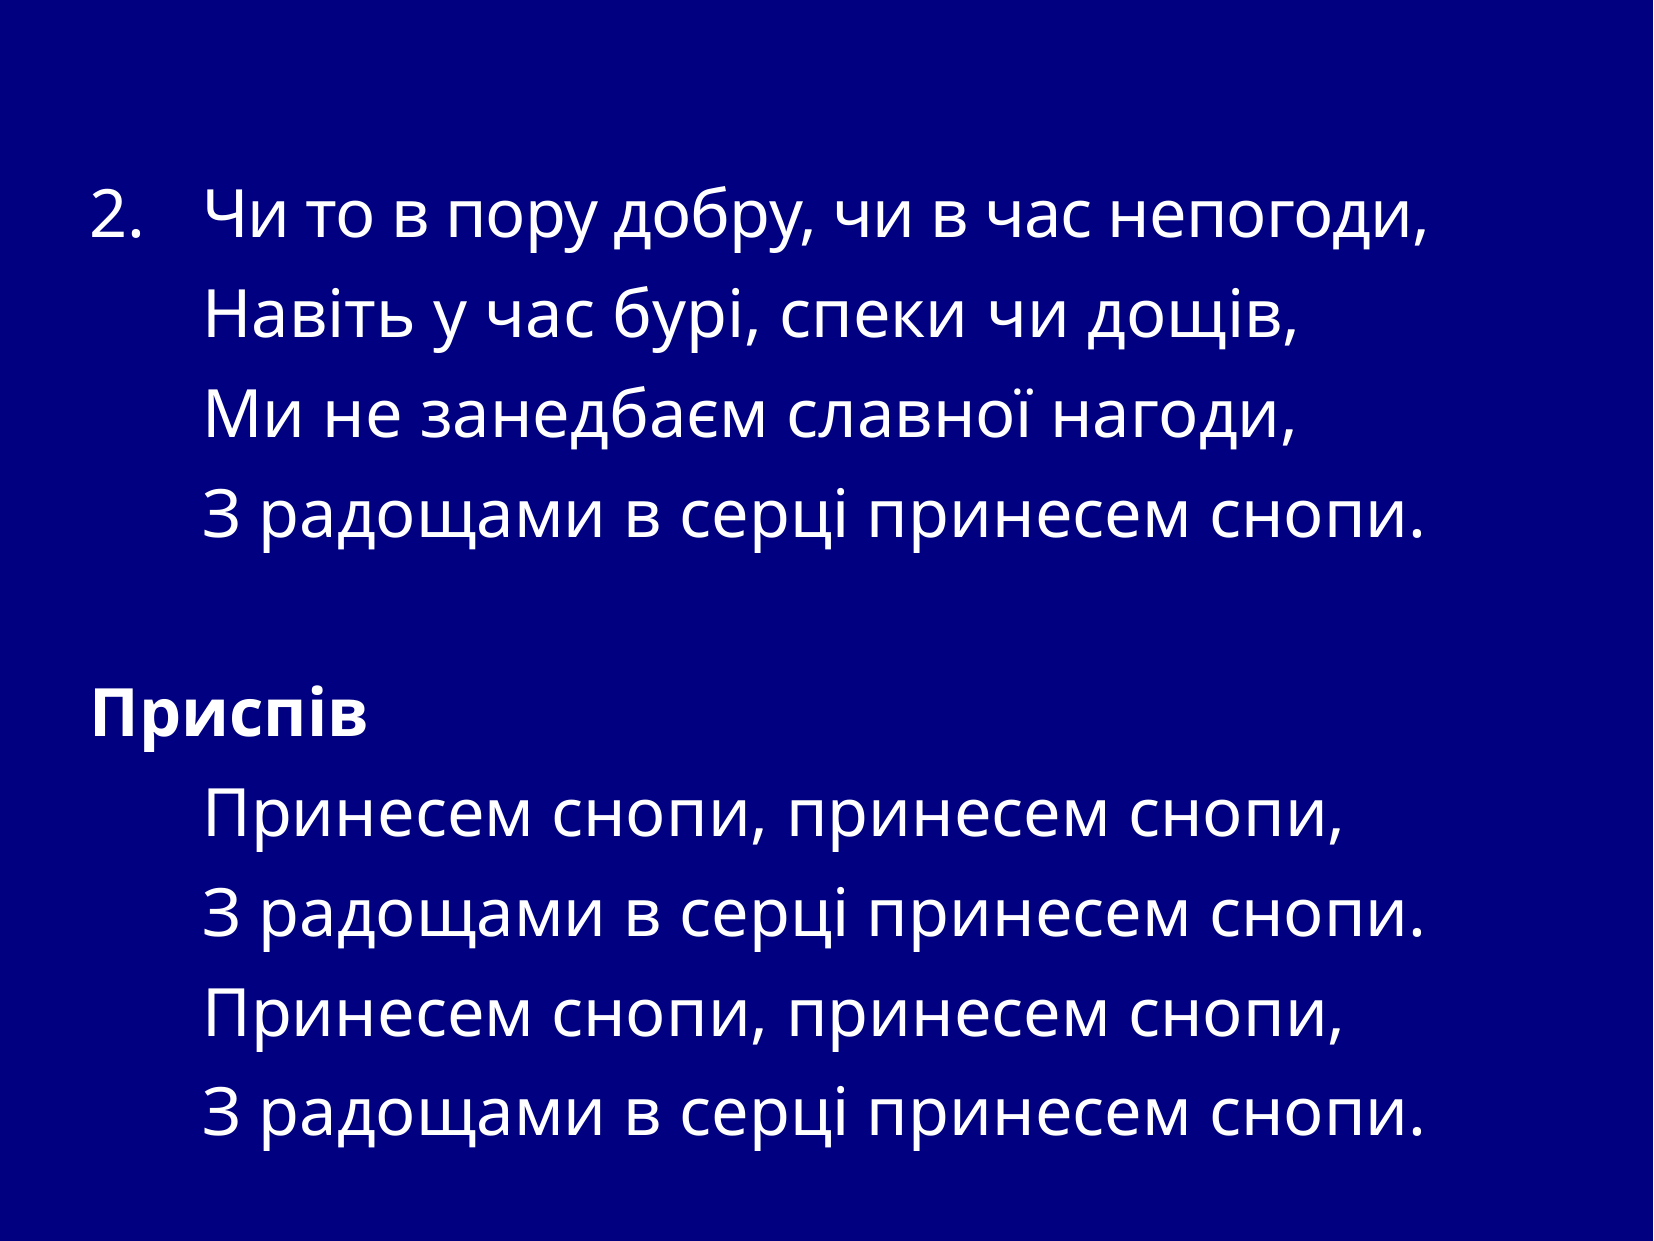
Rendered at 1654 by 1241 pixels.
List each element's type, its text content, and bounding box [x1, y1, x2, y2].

text_box 2. Чи то в пору добру, чи в час непогоди, Навіть у час бурі, спеки чи дощів, Ми не занедбаєм славної нагоди, З радощами в серці принесем снопи. Приспів Принесем снопи, принесем снопи, З радощами в серці принесем снопи. Принесем снопи, принесем снопи, З радощами в серці принесем снопи. [75, 150, 1651, 1163]
